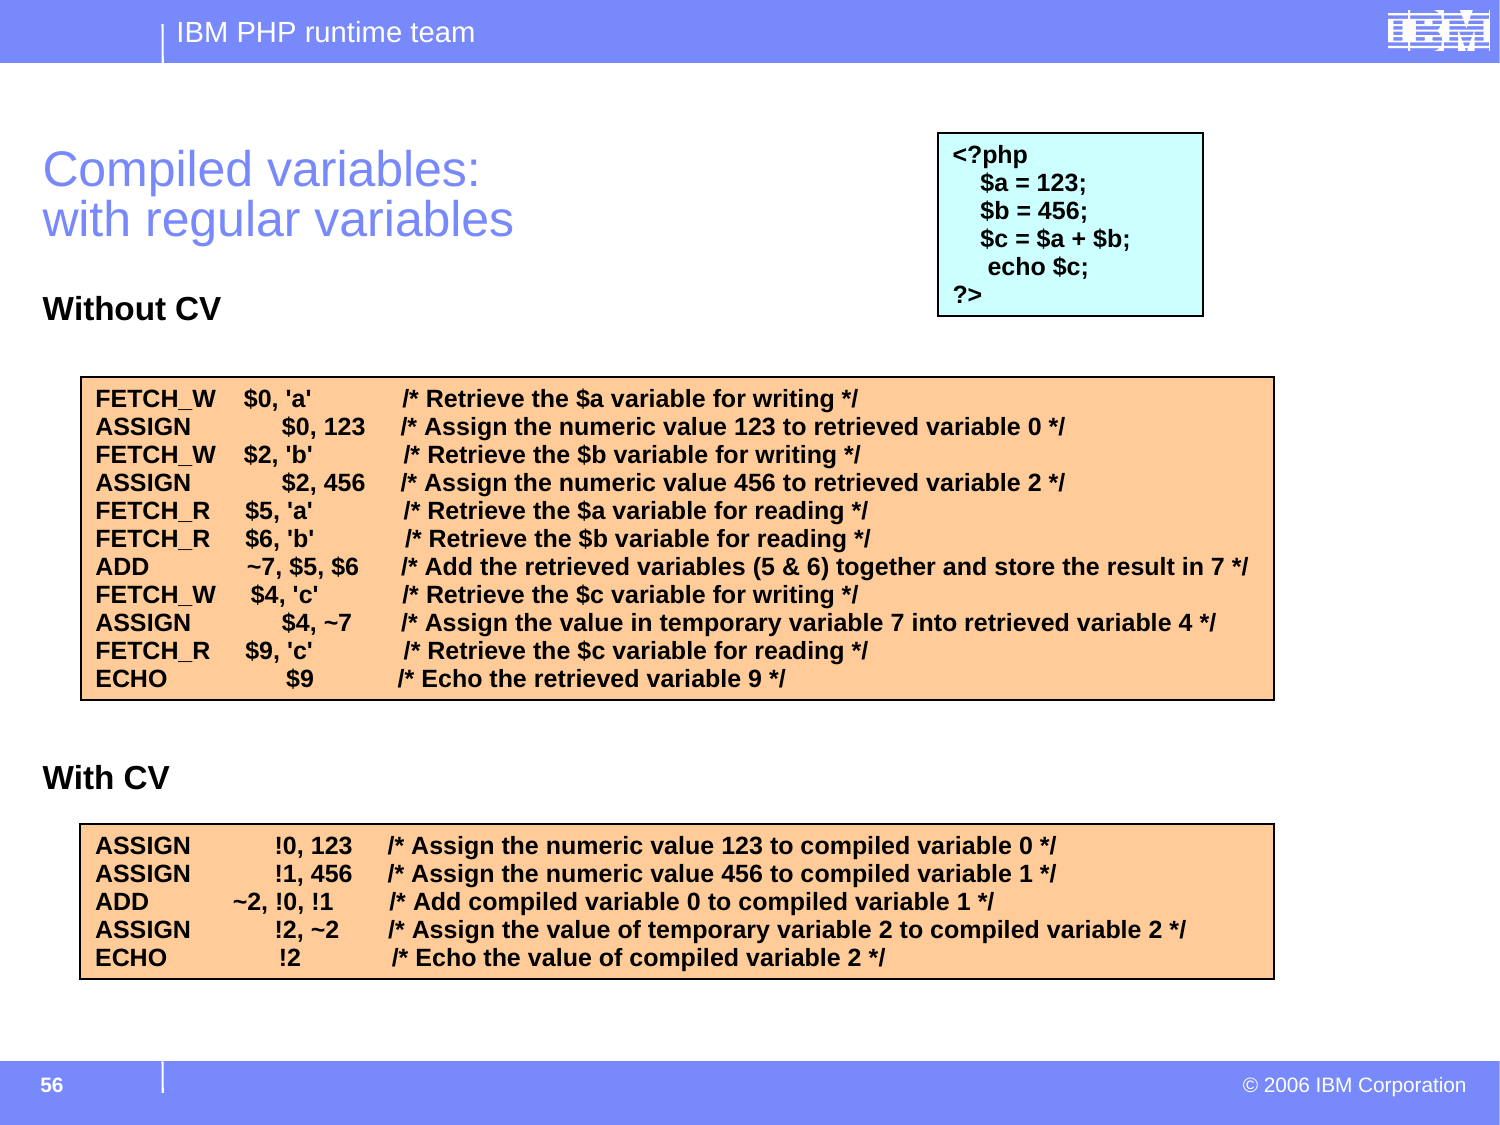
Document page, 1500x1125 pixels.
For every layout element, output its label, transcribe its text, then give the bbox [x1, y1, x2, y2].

text_box Without CV [27, 283, 237, 336]
text_box FETCH_W $0, 'a' /* Retrieve the $a variable for writing */ ASSIGN $0, 123 /* Assign the numeric value 123 to retrieved variable 0 */ FETCH_W $2, 'b' /* Retrieve the $b variable for writing */ ASSIGN $2, 456 /* Assign the numeric value 456 to retrieved variable 2 */ FETCH_R $5, 'a' /* Retrieve the $a variable for reading */ FETCH_R $6, 'b' /* Retrieve the $b variable for reading */ ADD ~7, $5, $6 /* Add the retrieved variables (5 & 6) together and store the result in 7 */ FETCH_W $4, 'c' /* Retrieve the $c variable for writing */ ASSIGN $4, ~7 /* Assign the value in temporary variable 7 into retrieved variable 4 */ FETCH_R $9, 'c' /* Retrieve the $c variable for reading */ ECHO $9 /* Echo the retrieved variable 9 */ [80, 376, 1274, 701]
text_box ASSIGN !0, 123 /* Assign the numeric value 123 to compiled variable 0 */ ASSIGN !1, 456 /* Assign the numeric value 456 to compiled variable 1 */ ADD ~2, !0, !1 /* Add compiled variable 0 to compiled variable 1 */ ASSIGN !2, ~2 /* Assign the value of temporary variable 2 to compiled variable 2 */ ECHO !2 /* Echo the value of compiled variable 2 */ [80, 823, 1274, 980]
text_box With CV [27, 752, 185, 805]
text_box Compiled variables: with regular variables [27, 126, 599, 255]
text_box <?php $a = 123; $b = 456; $c = $a + $b; echo $c; ?> [937, 132, 1203, 317]
